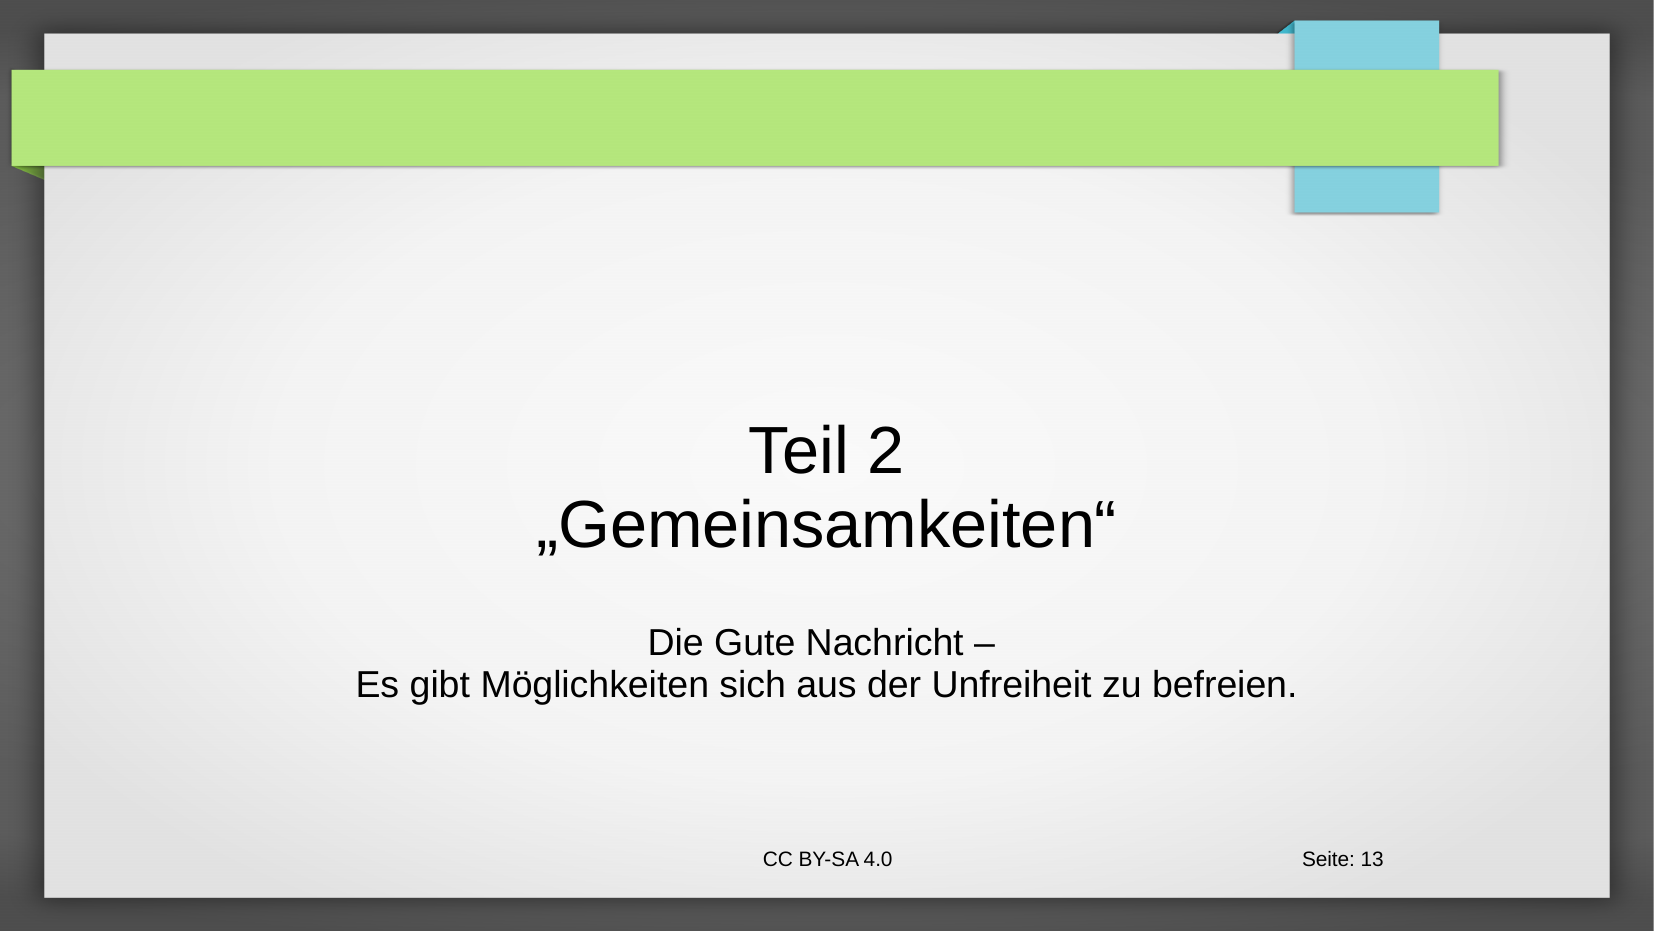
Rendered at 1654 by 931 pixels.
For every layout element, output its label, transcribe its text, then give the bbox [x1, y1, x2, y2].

subtitle Teil 2 „Gemeinsamkeiten“ [82, 217, 1571, 758]
picture [0, 0, 1654, 931]
text_box Die Gute Nachricht – Es gibt Möglichkeiten sich aus der Unfreiheit zu befreien. [118, 614, 1536, 755]
